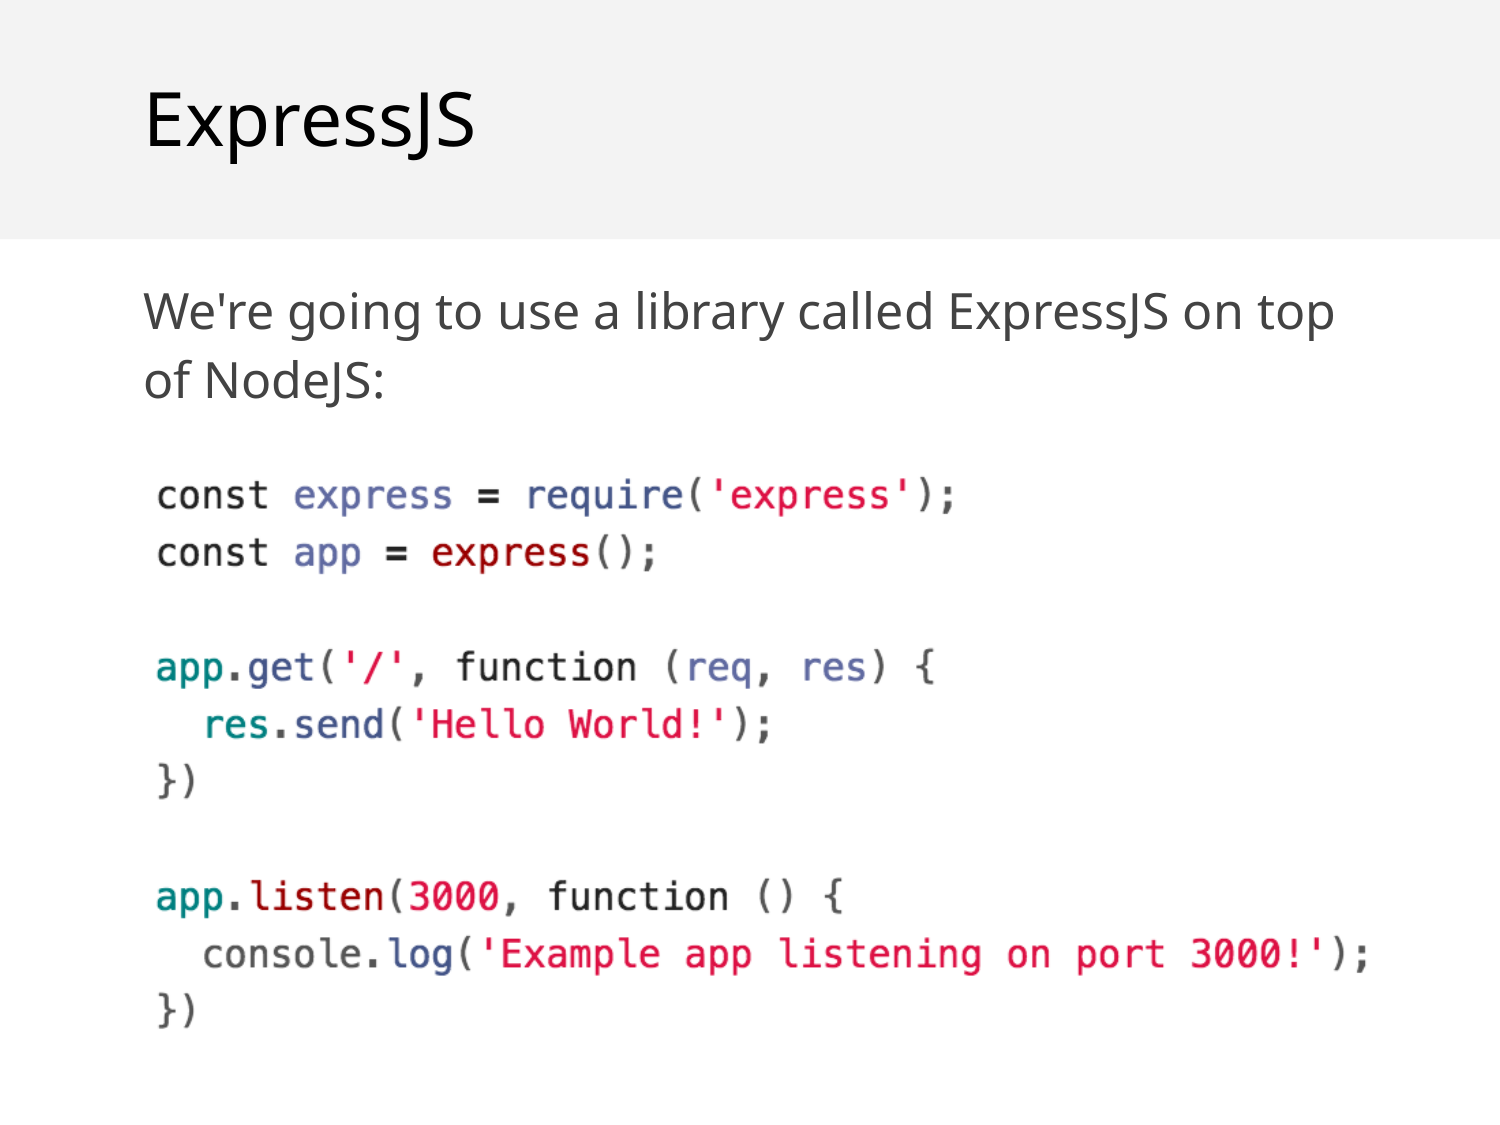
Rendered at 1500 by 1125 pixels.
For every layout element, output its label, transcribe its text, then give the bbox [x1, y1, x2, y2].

picture [128, 454, 1394, 1055]
title ExpressJS [128, 56, 1372, 183]
list We're going to use a library called ExpressJS on top of NodeJS: [128, 255, 1372, 454]
